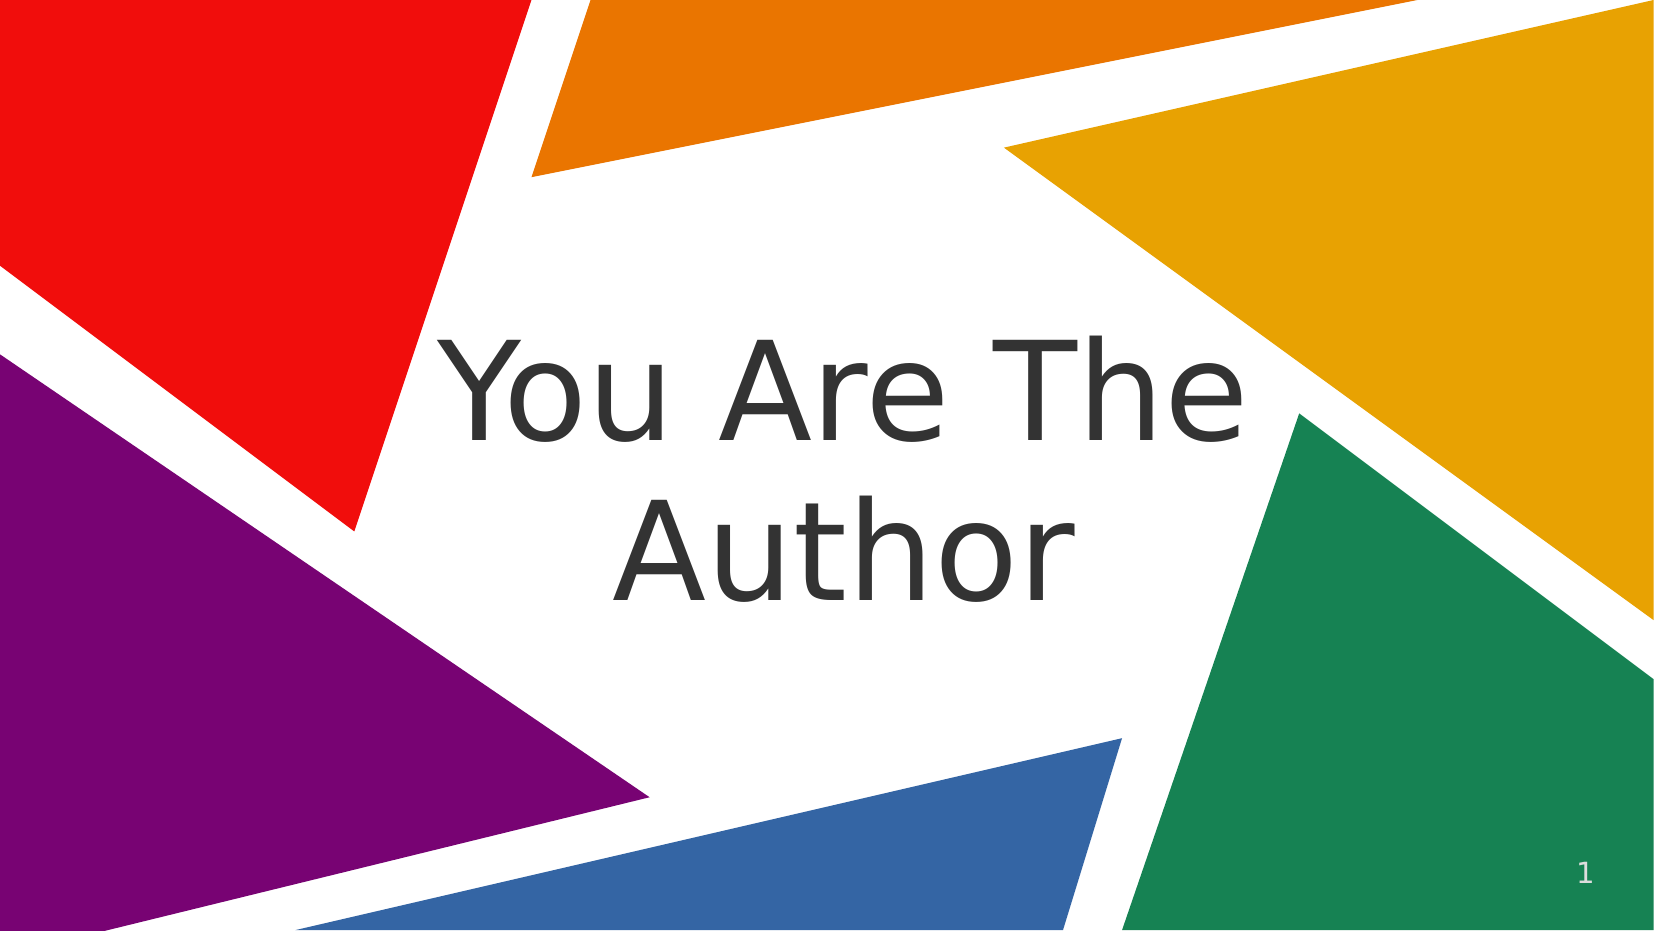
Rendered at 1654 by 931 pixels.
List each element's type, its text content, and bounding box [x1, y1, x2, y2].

title You Are The Author [375, 196, 1313, 751]
